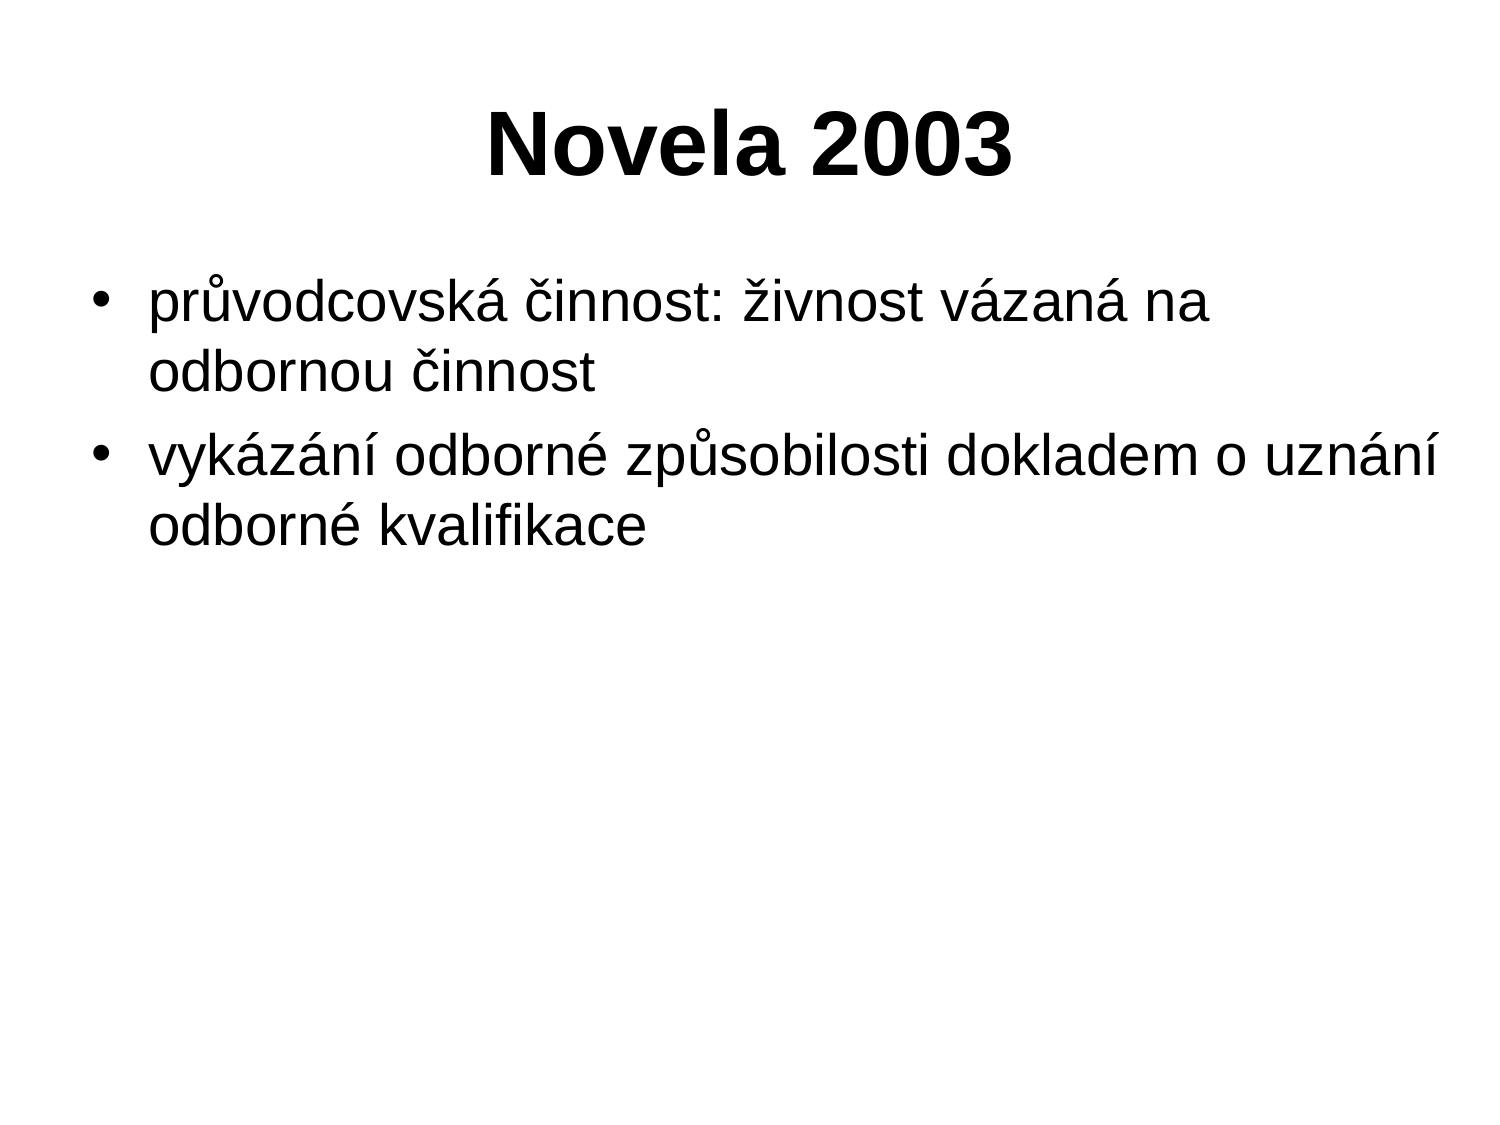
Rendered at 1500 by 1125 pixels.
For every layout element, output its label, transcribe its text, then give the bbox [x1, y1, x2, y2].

list průvodcovská činnost: živnost vázaná na odbornou činnost vykázání odborné způsobilosti dokladem o uznání odborné kvalifikace [76, 255, 1459, 994]
title Novela 2003 [75, 45, 1426, 233]
